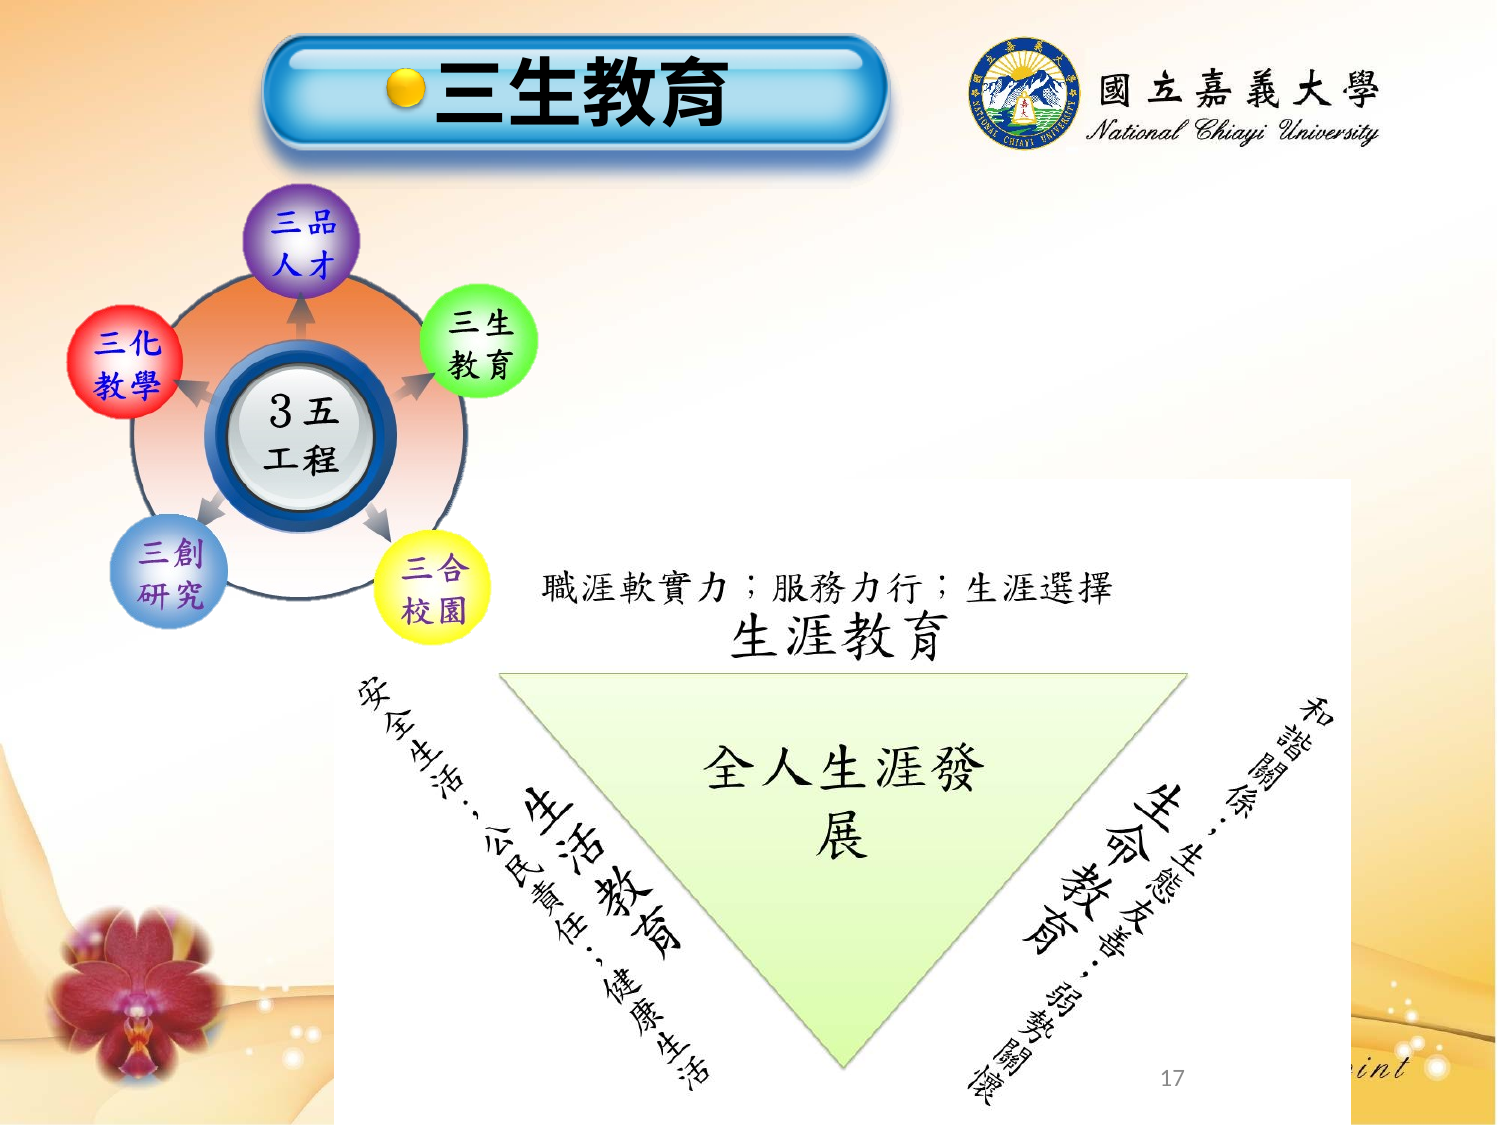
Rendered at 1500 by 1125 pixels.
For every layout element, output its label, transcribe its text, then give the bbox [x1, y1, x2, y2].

text_box 17 [1144, 1046, 1495, 1107]
text_box 三生教育 [359, 38, 752, 145]
picture [41, 33, 1351, 1125]
